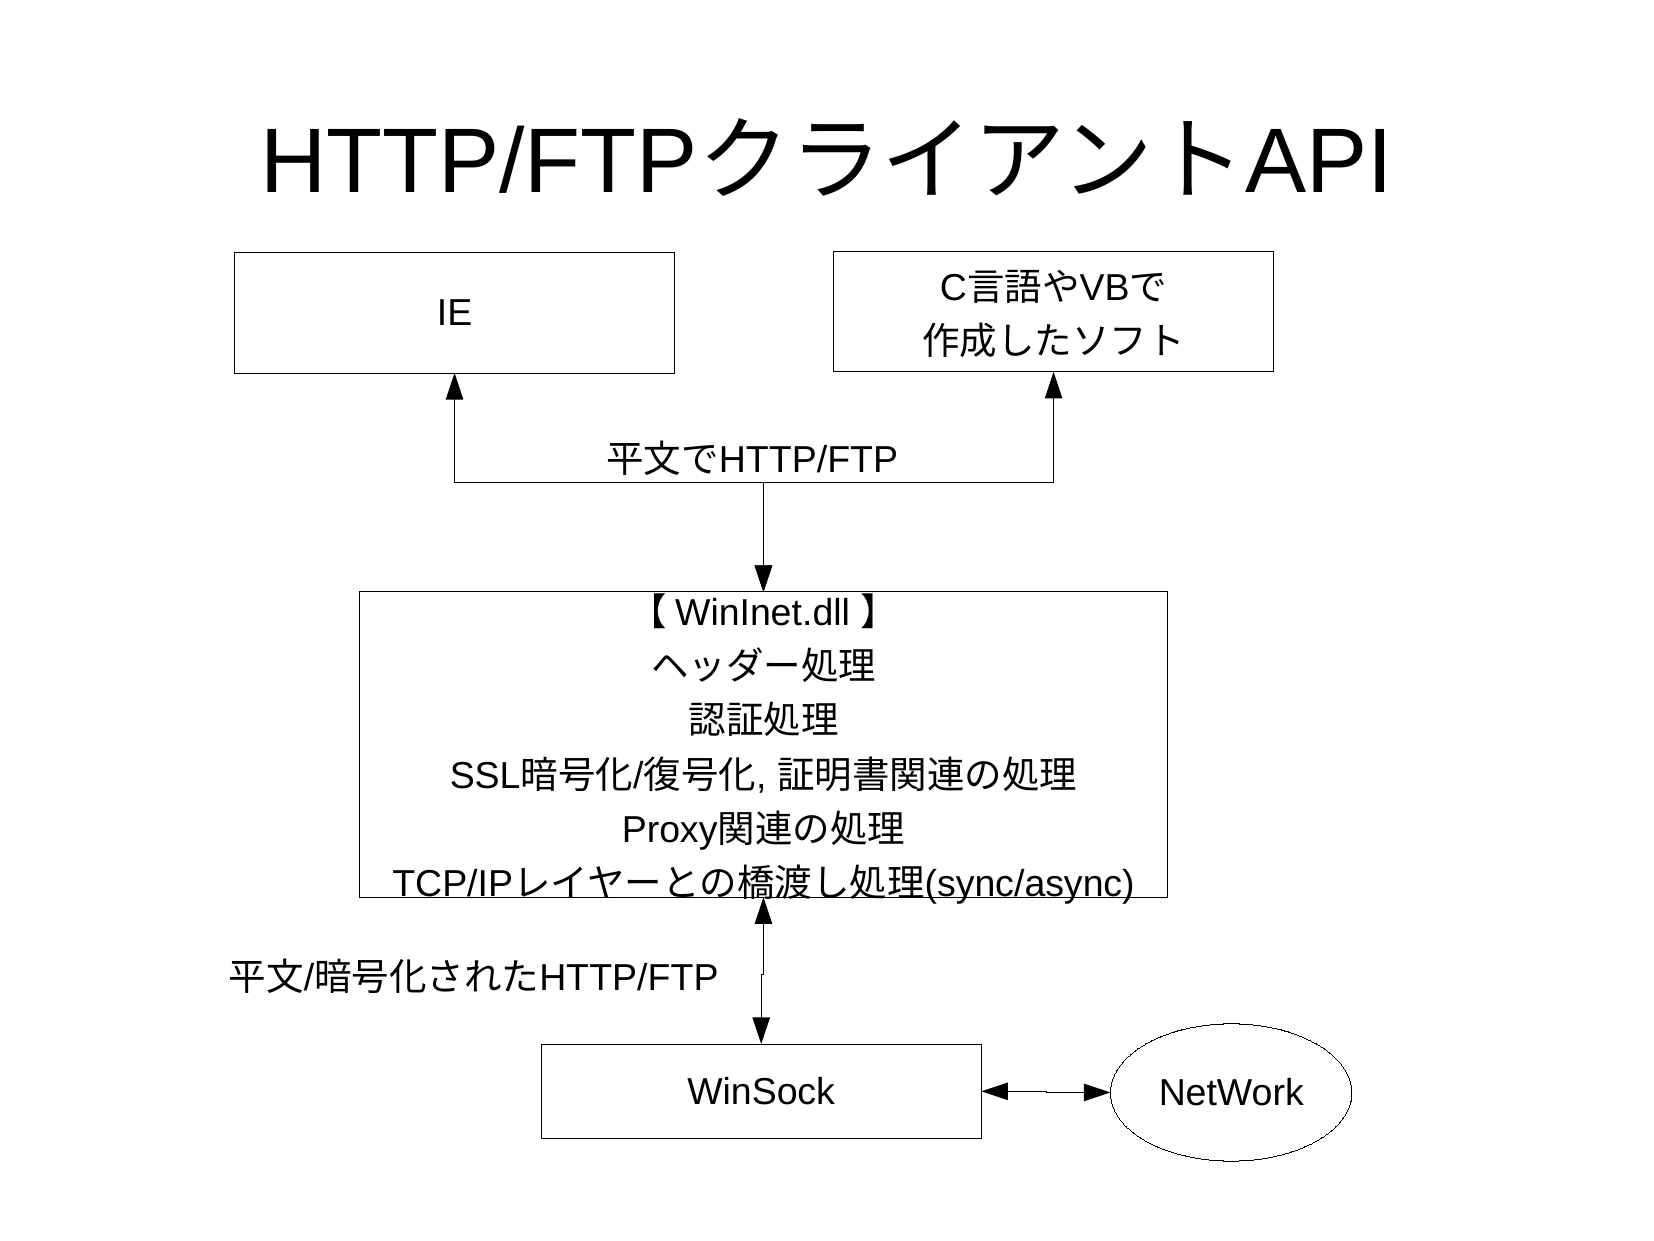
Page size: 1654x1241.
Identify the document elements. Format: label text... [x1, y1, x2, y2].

text_box 【 WinInet.dll 】 ヘッダー処理 認証処理 SSL暗号化/復号化, 証明書関連の処理 Proxy関連の処理 TCP/IPレイヤーとの橋渡し処理(sync/async) [359, 591, 1168, 898]
text_box C言語やVBで 作成したソフト [833, 251, 1274, 372]
text_box 平文/暗号化されたHTTP/FTP [214, 939, 746, 1002]
text_box NetWork [1110, 1023, 1352, 1162]
text_box WinSock [541, 1044, 982, 1139]
text_box IE [234, 252, 675, 374]
title HTTP/FTPクライアントAPI [82, 56, 1571, 250]
text_box 平文でHTTP/FTP [591, 421, 940, 484]
